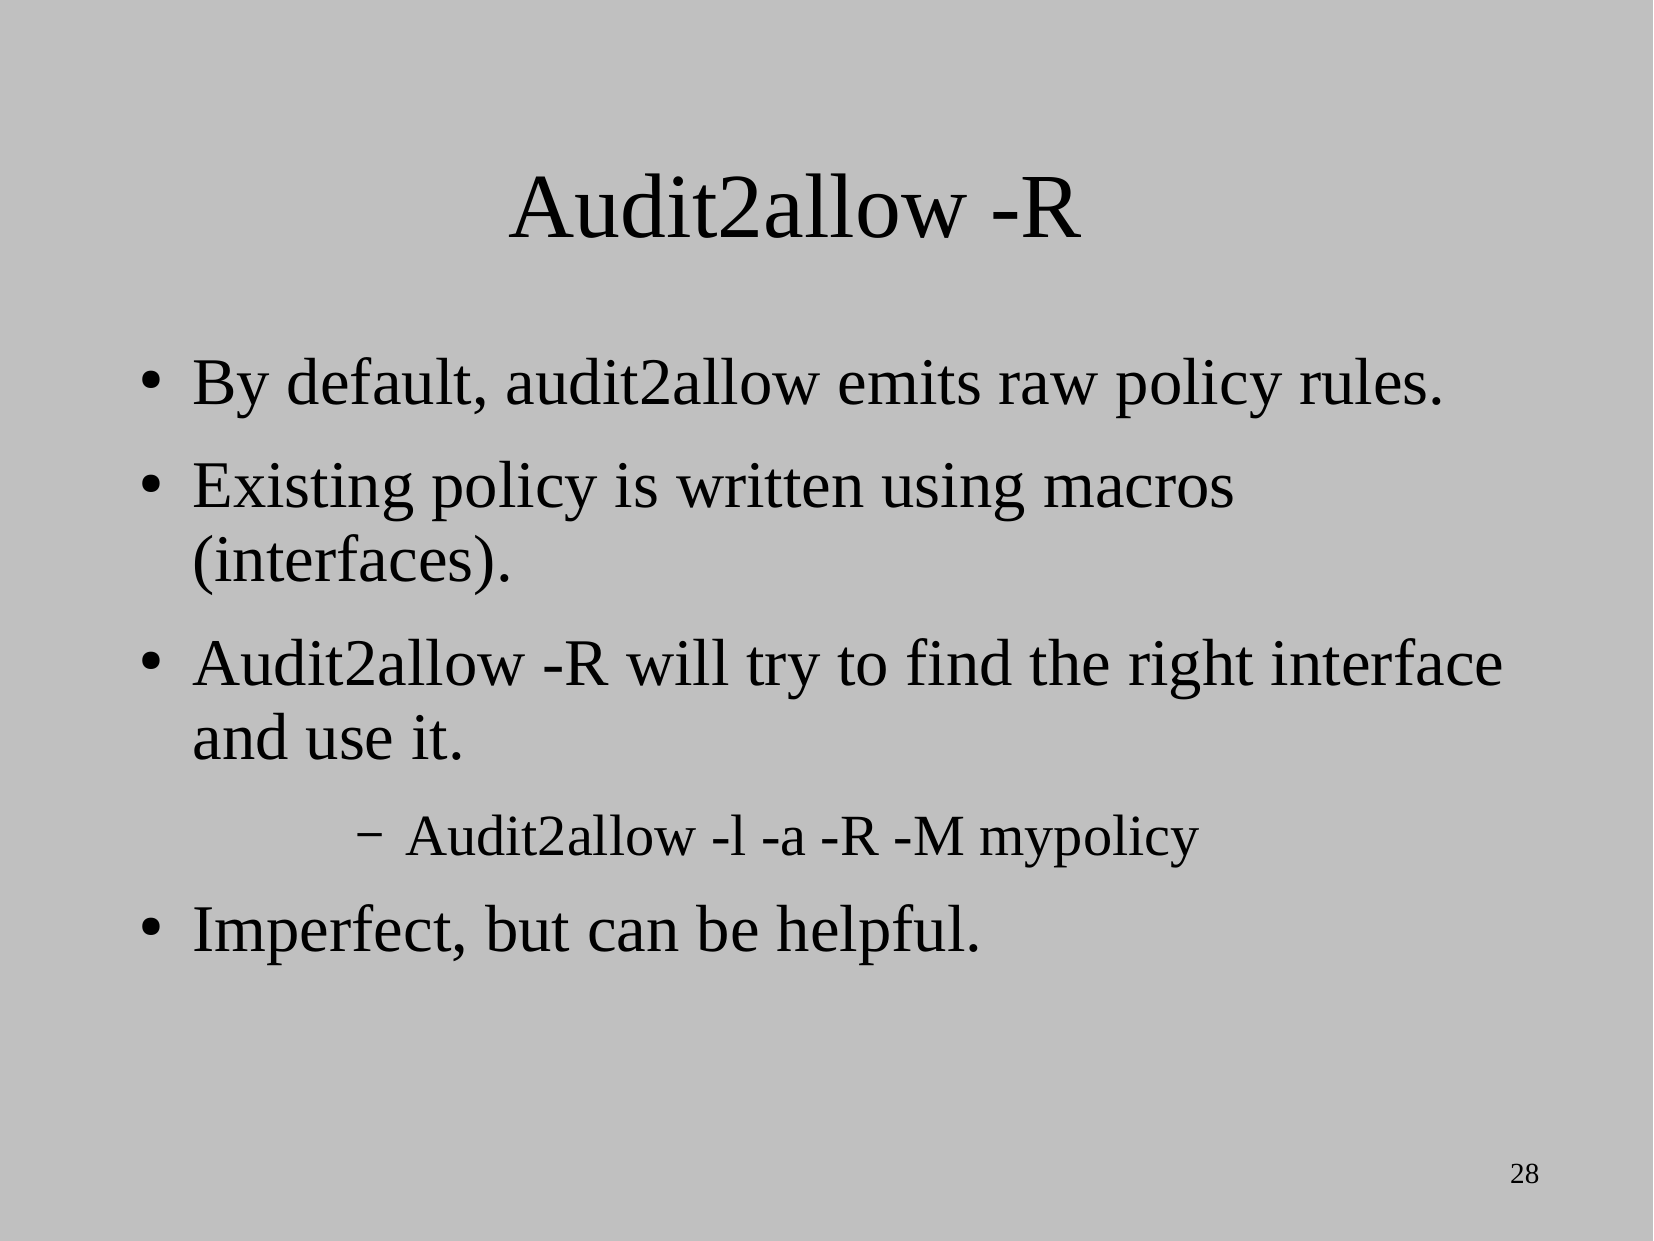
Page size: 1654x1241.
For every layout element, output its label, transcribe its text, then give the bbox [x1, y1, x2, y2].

list By default, audit2allow emits raw policy rules. Existing policy is written using macros (interfaces). Audit2allow -R will try to find the right interface and use it. Audit2allow -l -a -R -M mypolicy Imperfect, but can be helpful. [121, 344, 1534, 1112]
title Audit2allow -R [312, 110, 1279, 303]
